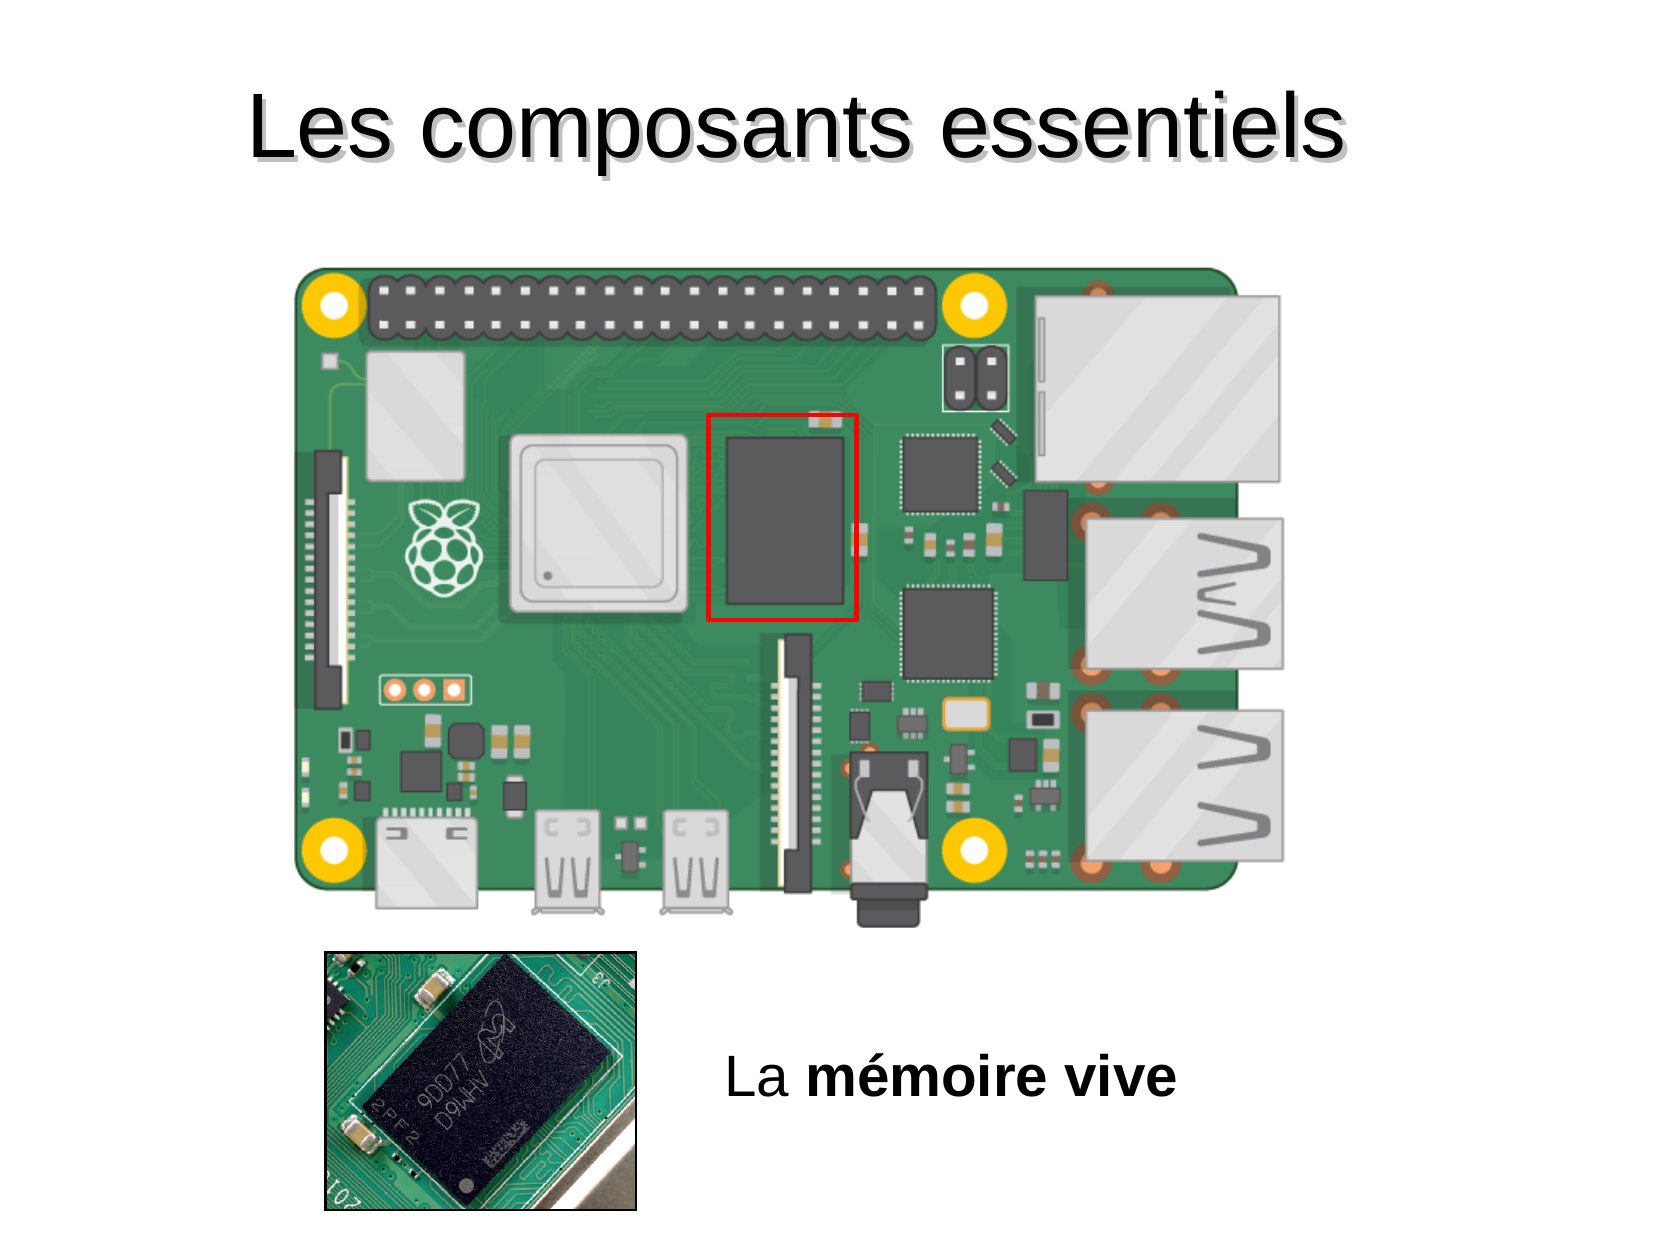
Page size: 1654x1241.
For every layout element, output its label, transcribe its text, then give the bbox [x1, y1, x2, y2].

title Les composants essentiels [177, 0, 1418, 281]
text_box La mémoire vive [673, 1036, 1241, 1182]
picture [265, 192, 1329, 1211]
